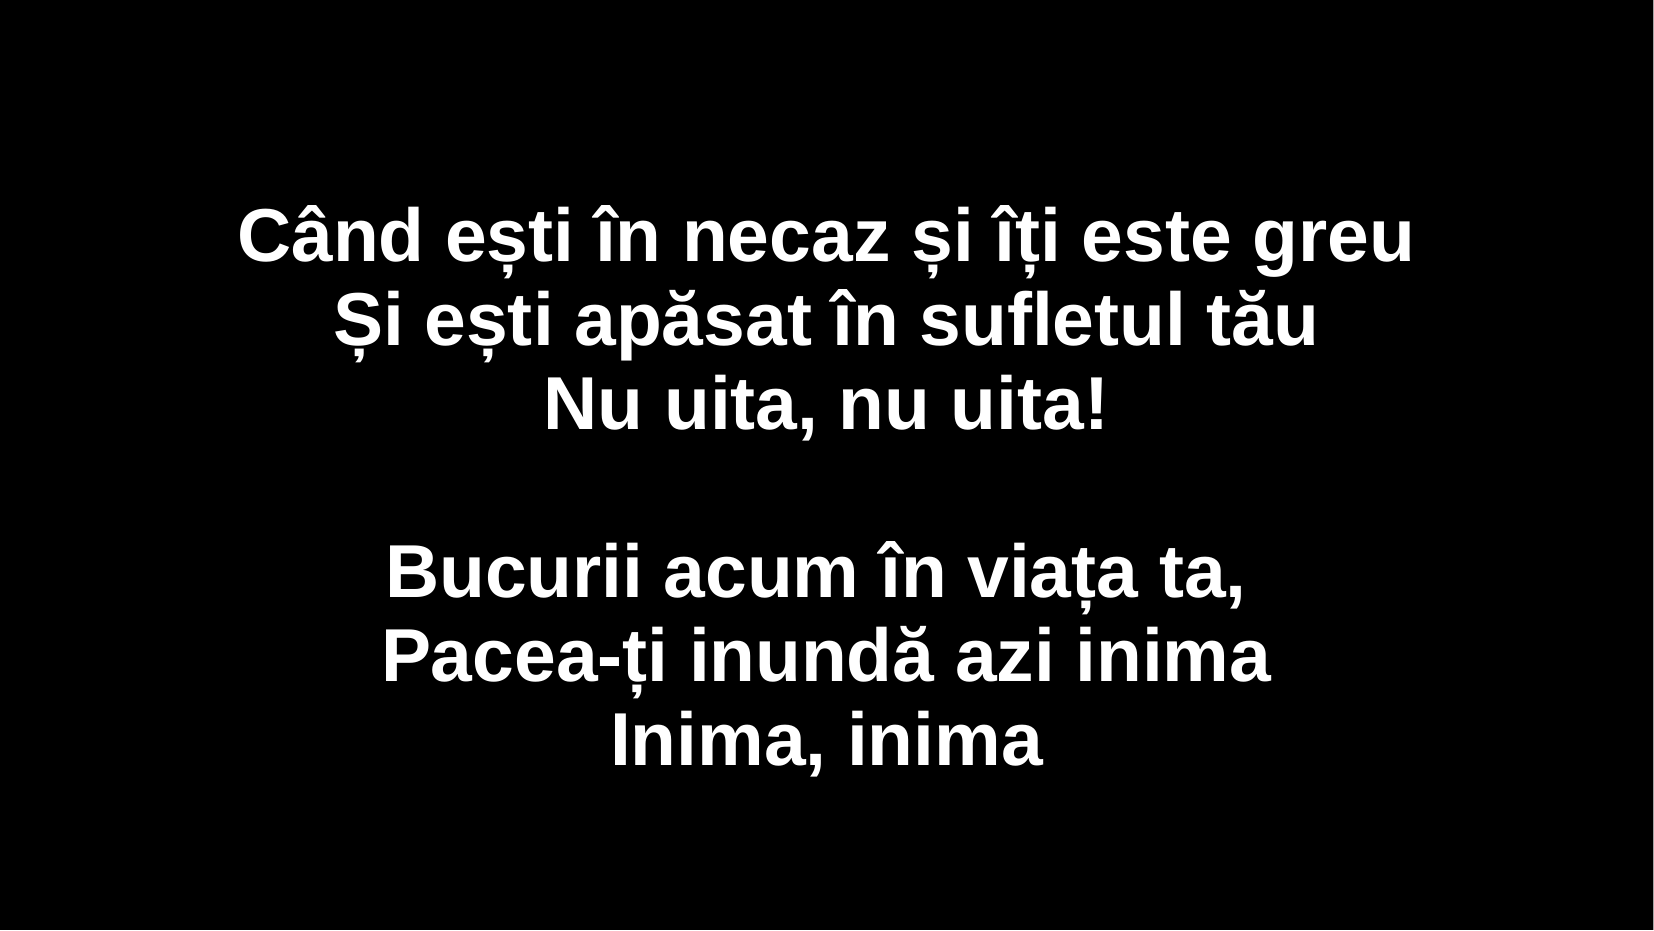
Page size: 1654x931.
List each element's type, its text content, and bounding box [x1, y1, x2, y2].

subtitle Când ești în necaz și îți este greu Și ești apăsat în sufletul tău Nu uita, nu uita! Bucurii acum în viața ta, Pacea-ți inundă azi inima Inima, inima [82, 193, 1571, 782]
